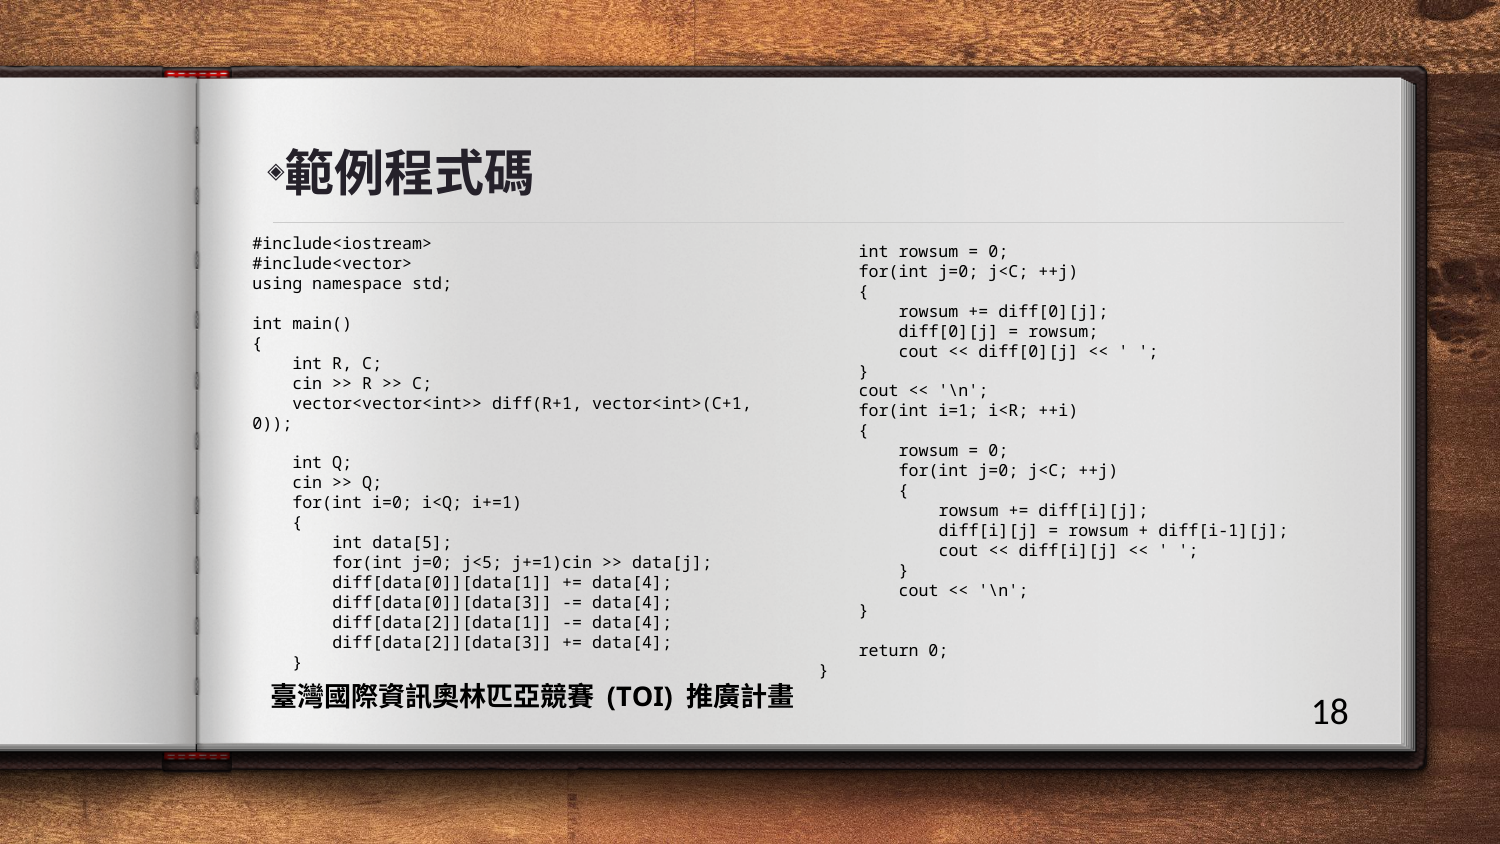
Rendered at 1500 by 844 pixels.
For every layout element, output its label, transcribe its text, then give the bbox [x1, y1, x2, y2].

list 範例程式碼 [252, 126, 1194, 226]
text_box #include<iostream> #include<vector> using namespace std; int main() { int R, C; cin >> R >> C; vector<vector<int>> diff(R+1, vector<int>(C+1, 0)); int Q; cin >> Q; for(int i=0; i<Q; i+=1) { int data[5]; for(int j=0; j<5; j+=1)cin >> data[j]; diff[data[0]][data[1]] += data[4]; diff[data[0]][data[3]] -= data[4]; diff[data[2]][data[1]] -= data[4]; diff[data[2]][data[3]] += data[4]; } [237, 225, 775, 665]
text_box int rowsum = 0; for(int j=0; j<C; ++j) { rowsum += diff[0][j]; diff[0][j] = rowsum; cout << diff[0][j] << ' '; } cout << '\n'; for(int i=1; i<R; ++i) { rowsum = 0; for(int j=0; j<C; ++j) { rowsum += diff[i][j]; diff[i][j] = rowsum + diff[i-1][j]; cout << diff[i][j] << ' '; } cout << '\n'; } return 0; } [803, 233, 1341, 693]
text_box [1295, 672, 1386, 737]
